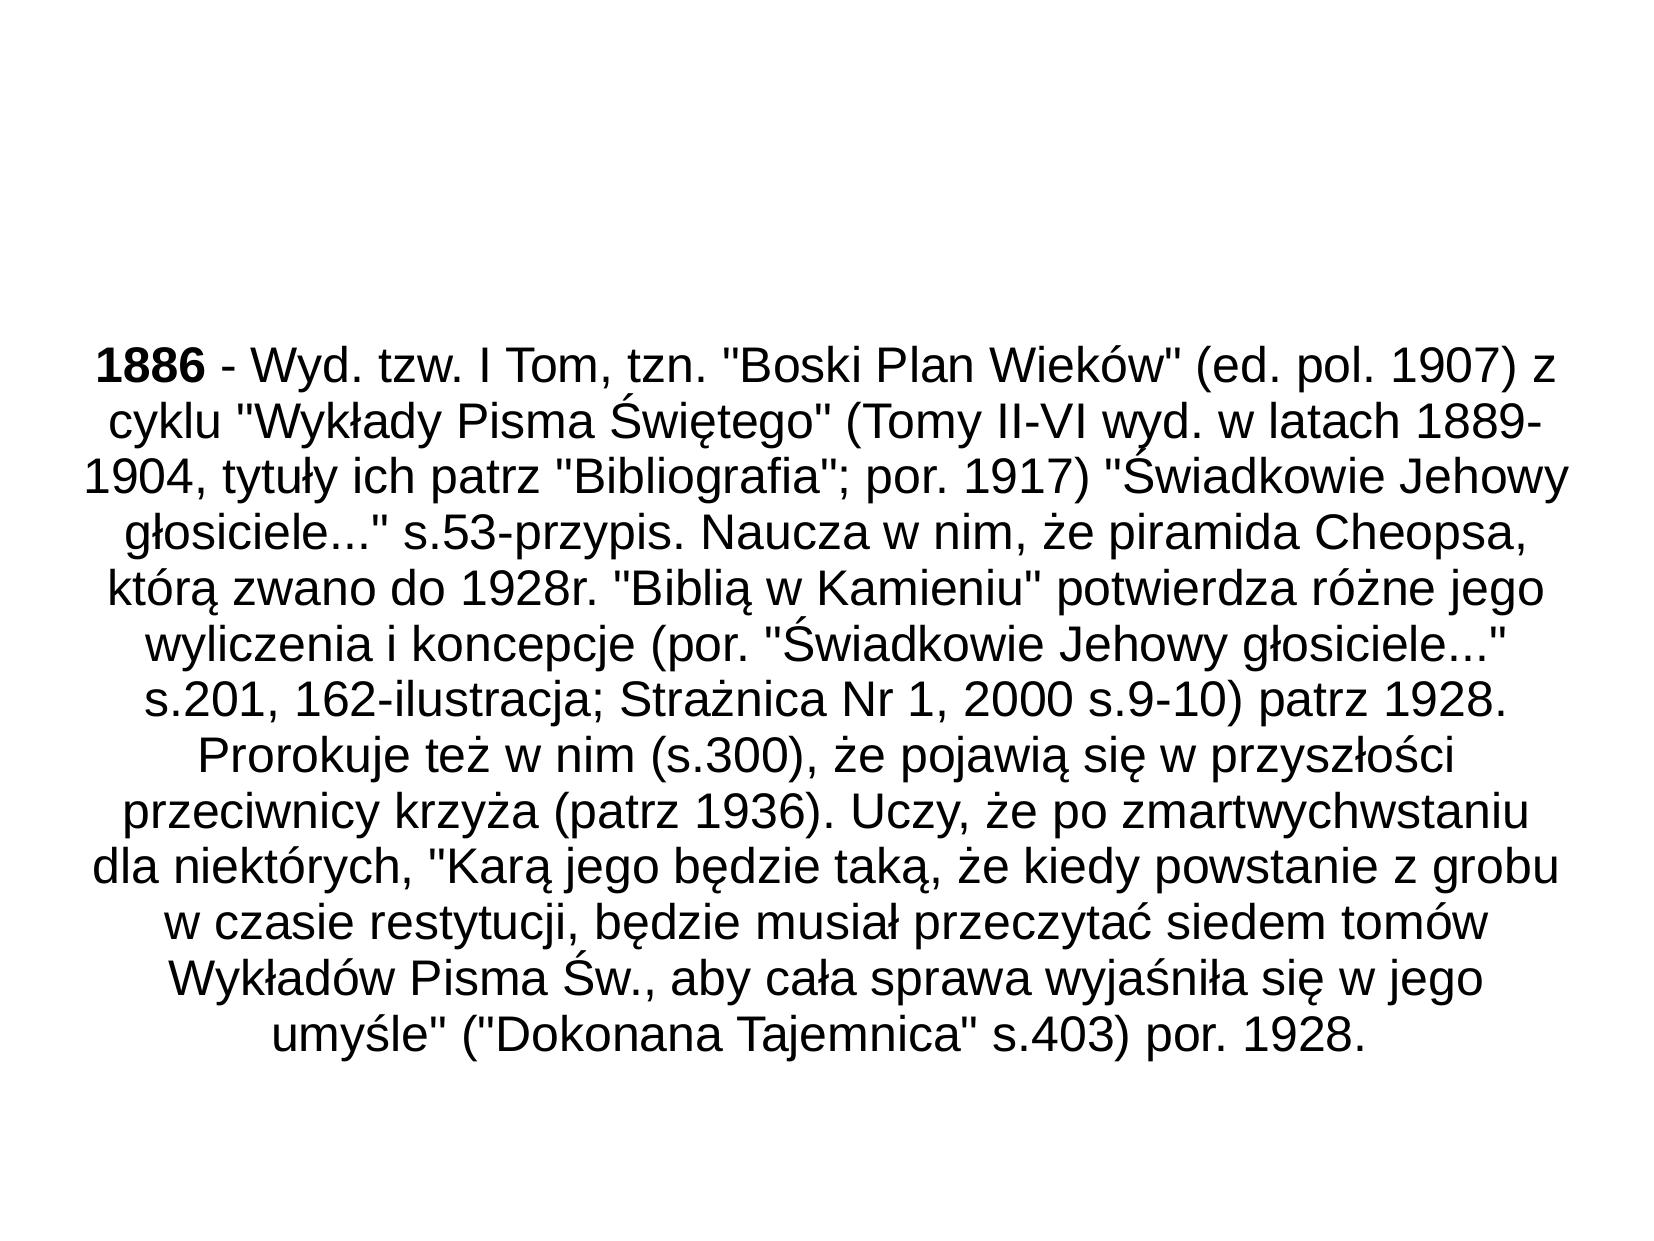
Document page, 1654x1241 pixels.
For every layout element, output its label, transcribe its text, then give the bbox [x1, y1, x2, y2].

subtitle 1886 - Wyd. tzw. I Tom, tzn. "Boski Plan Wieków" (ed. pol. 1907) z cyklu "Wykłady Pisma Świętego" (Tomy II-VI wyd. w latach 1889-1904, tytuły ich patrz "Bibliografia"; por. 1917) "Świadkowie Jehowy głosiciele..." s.53-przypis. Naucza w nim, że piramida Cheopsa, którą zwano do 1928r. "Biblią w Kamieniu" potwierdza różne jego wyliczenia i koncepcje (por. "Świadkowie Jehowy głosiciele..." s.201, 162-ilustracja; Strażnica Nr 1, 2000 s.9-10) patrz 1928. Prorokuje też w nim (s.300), że pojawią się w przyszłości przeciwnicy krzyża (patrz 1936). Uczy, że po zmartwychwstaniu dla niektórych, "Karą jego będzie taką, że kiedy powstanie z grobu w czasie restytucji, będzie musiał przeczytać siedem tomów Wykładów Pisma Św., aby cała sprawa wyjaśniła się w jego umyśle" ("Dokonana Tajemnica" s.403) por. 1928. [82, 297, 1571, 1102]
